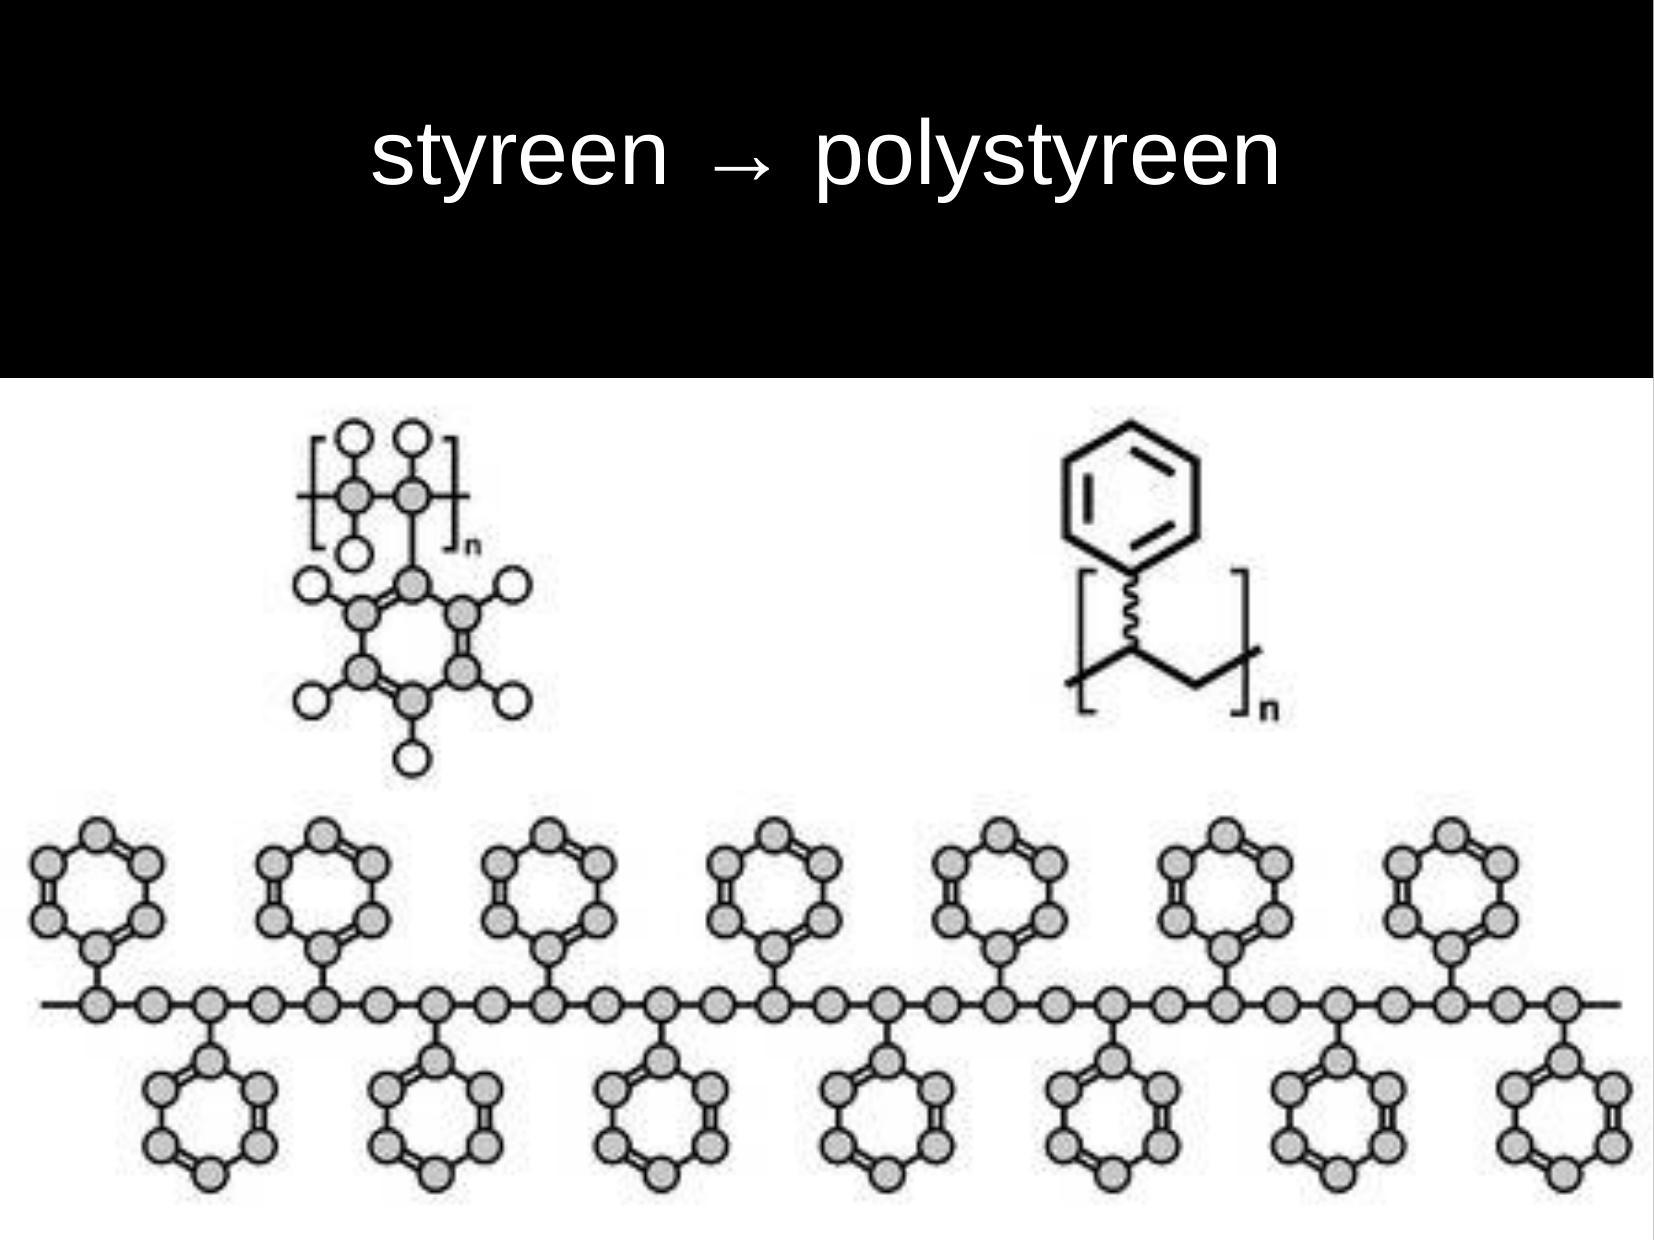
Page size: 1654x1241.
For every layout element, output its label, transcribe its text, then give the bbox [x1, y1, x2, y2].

picture [0, 378, 1654, 1241]
title styreen → polystyreen [82, 49, 1571, 257]
